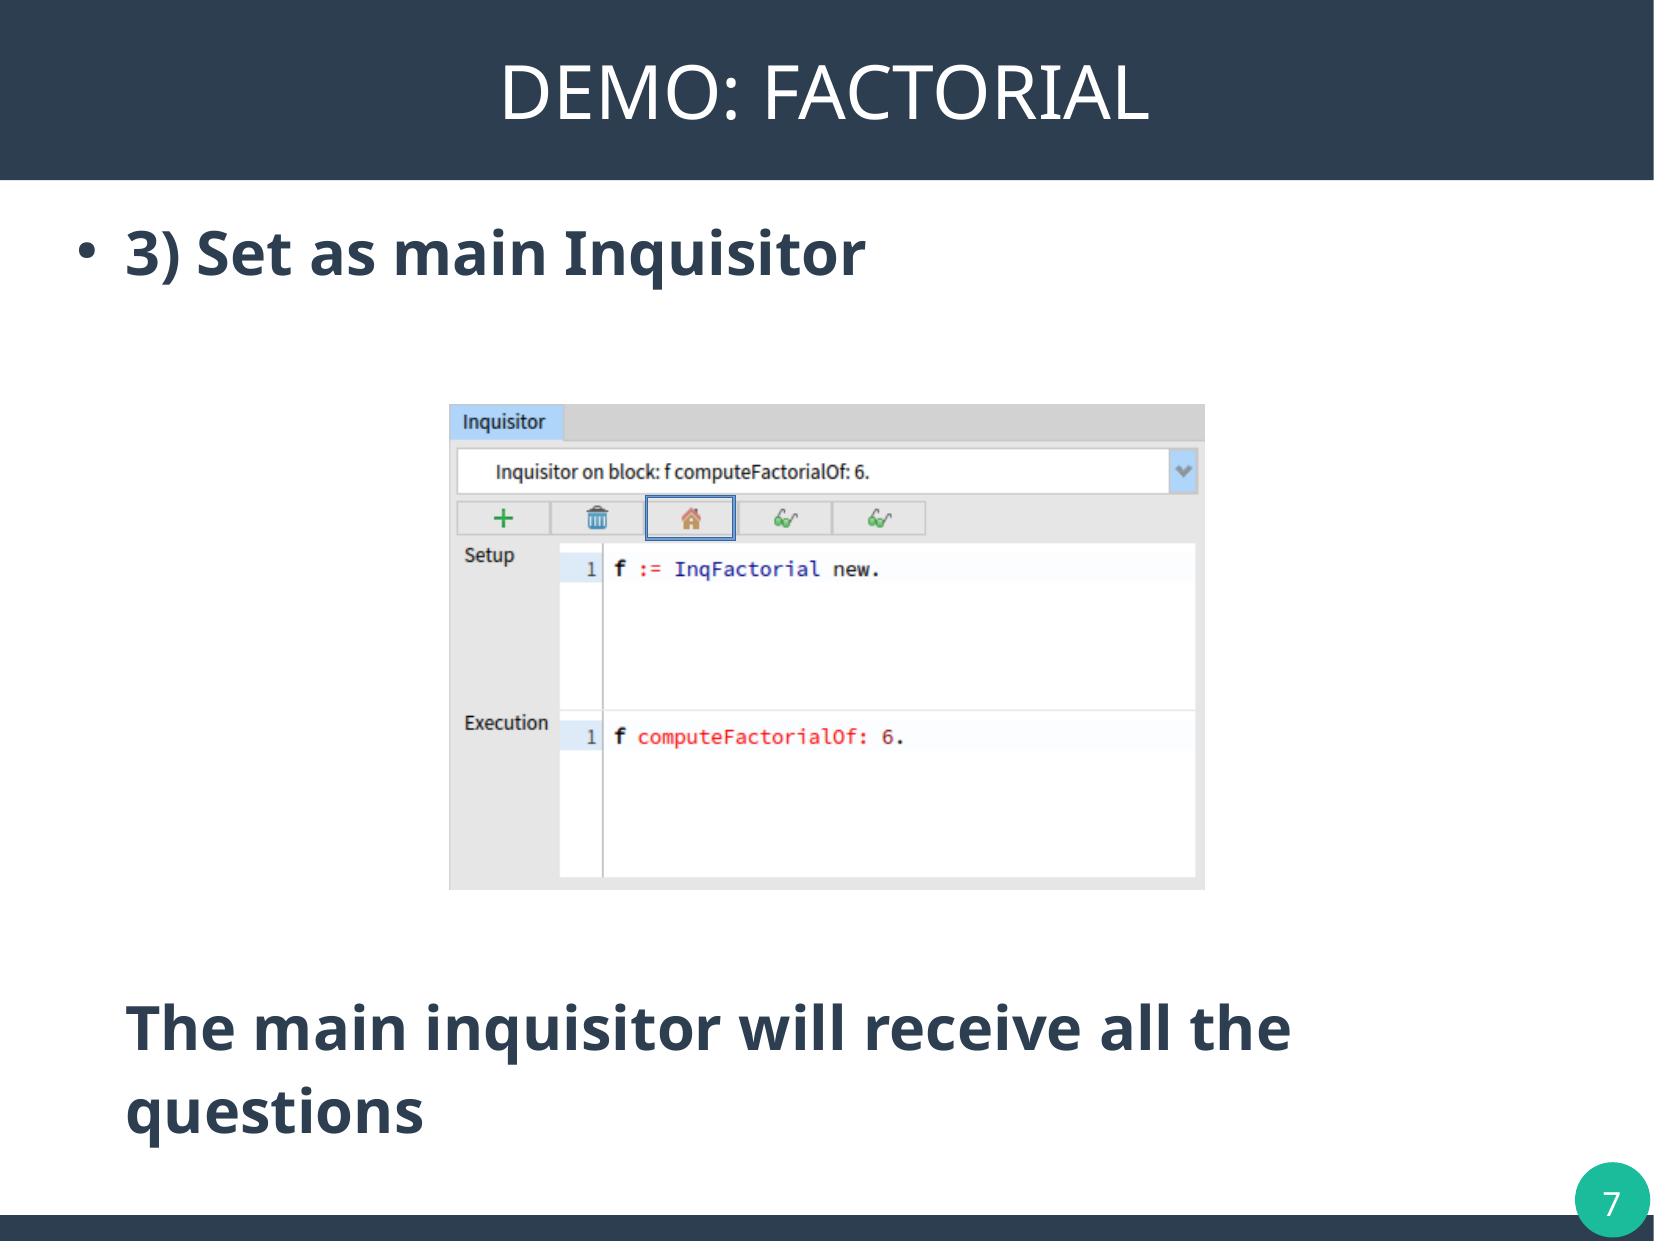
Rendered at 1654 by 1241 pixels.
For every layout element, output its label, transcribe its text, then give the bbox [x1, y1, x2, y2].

text_box [645, 495, 736, 541]
title Demo: Factorial [45, 30, 1606, 151]
list 3) Set as main Inquisitor The main inquisitor will receive all the questions [60, 210, 1591, 1156]
picture [449, 404, 1205, 890]
